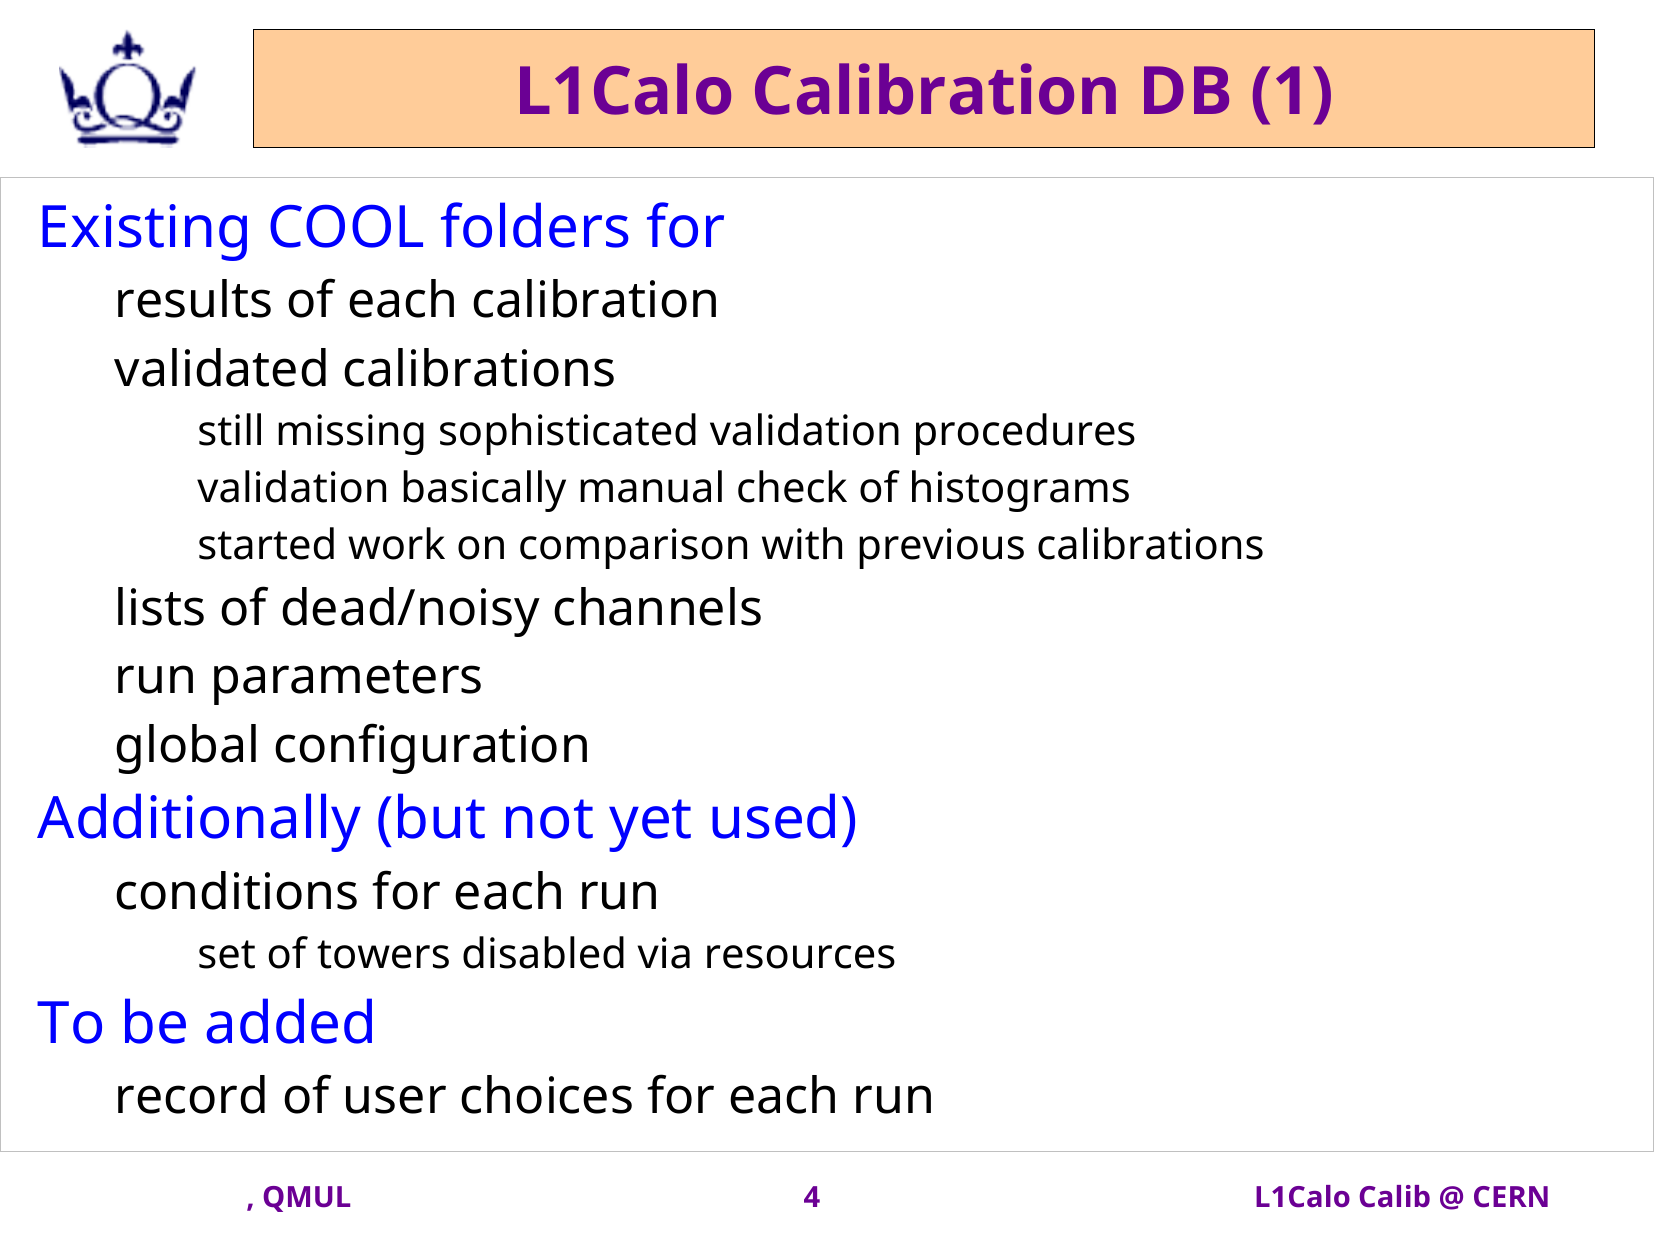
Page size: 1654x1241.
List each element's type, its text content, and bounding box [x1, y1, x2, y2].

list Existing COOL folders for results of each calibration validated calibrations still missing sophisticated validation procedures validation basically manual check of histograms started work on comparison with previous calibrations lists of dead/noisy channels run parameters global configuration Additionally (but not yet used) conditions for each run set of towers disabled via resources To be added record of user choices for each run [20, 185, 1632, 1152]
title L1Calo Calibration DB (1) [253, 29, 1595, 148]
picture [59, 29, 200, 148]
